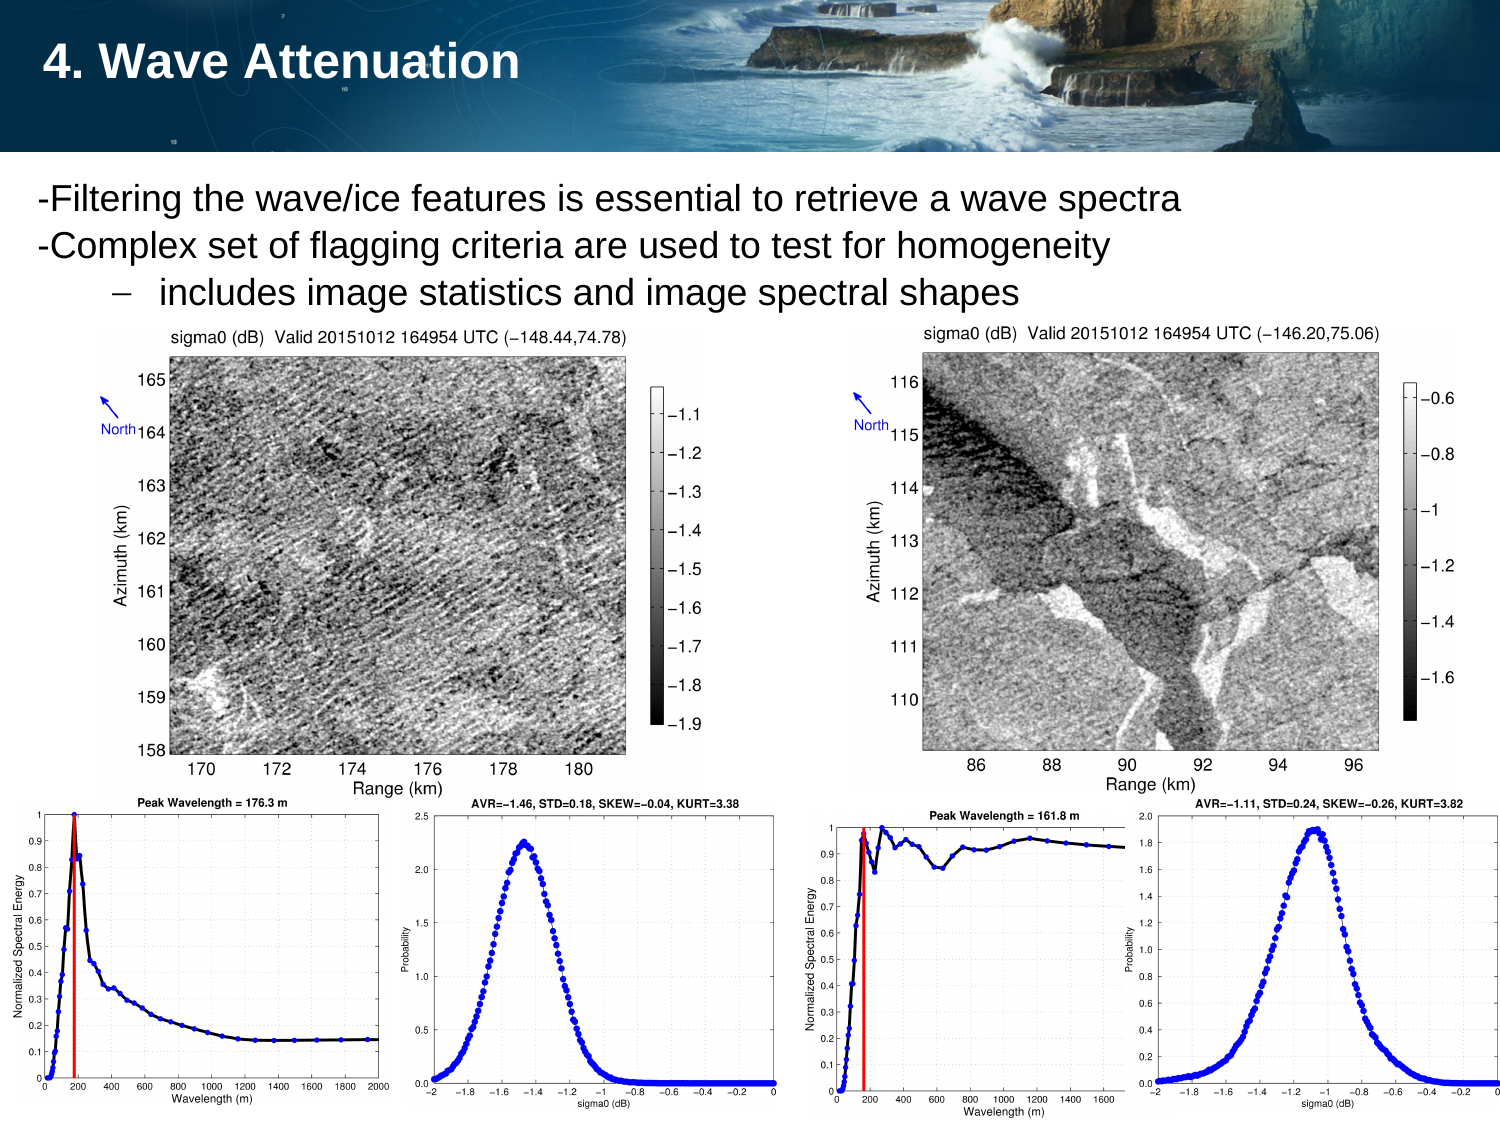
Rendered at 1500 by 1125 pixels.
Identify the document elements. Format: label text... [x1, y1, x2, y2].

picture [12, 330, 701, 1105]
picture [0, 0, 1500, 152]
text_box -Filtering the wave/ice features is essential to retrieve a wave spectra -Complex set of flagging criteria are used to test for homogeneity includes image statistics and image spectral shapes [22, 163, 1467, 319]
picture [853, 326, 1454, 794]
text_box 4. Wave Attenuation [28, 17, 810, 163]
picture [805, 799, 1500, 1118]
picture [401, 799, 777, 1109]
